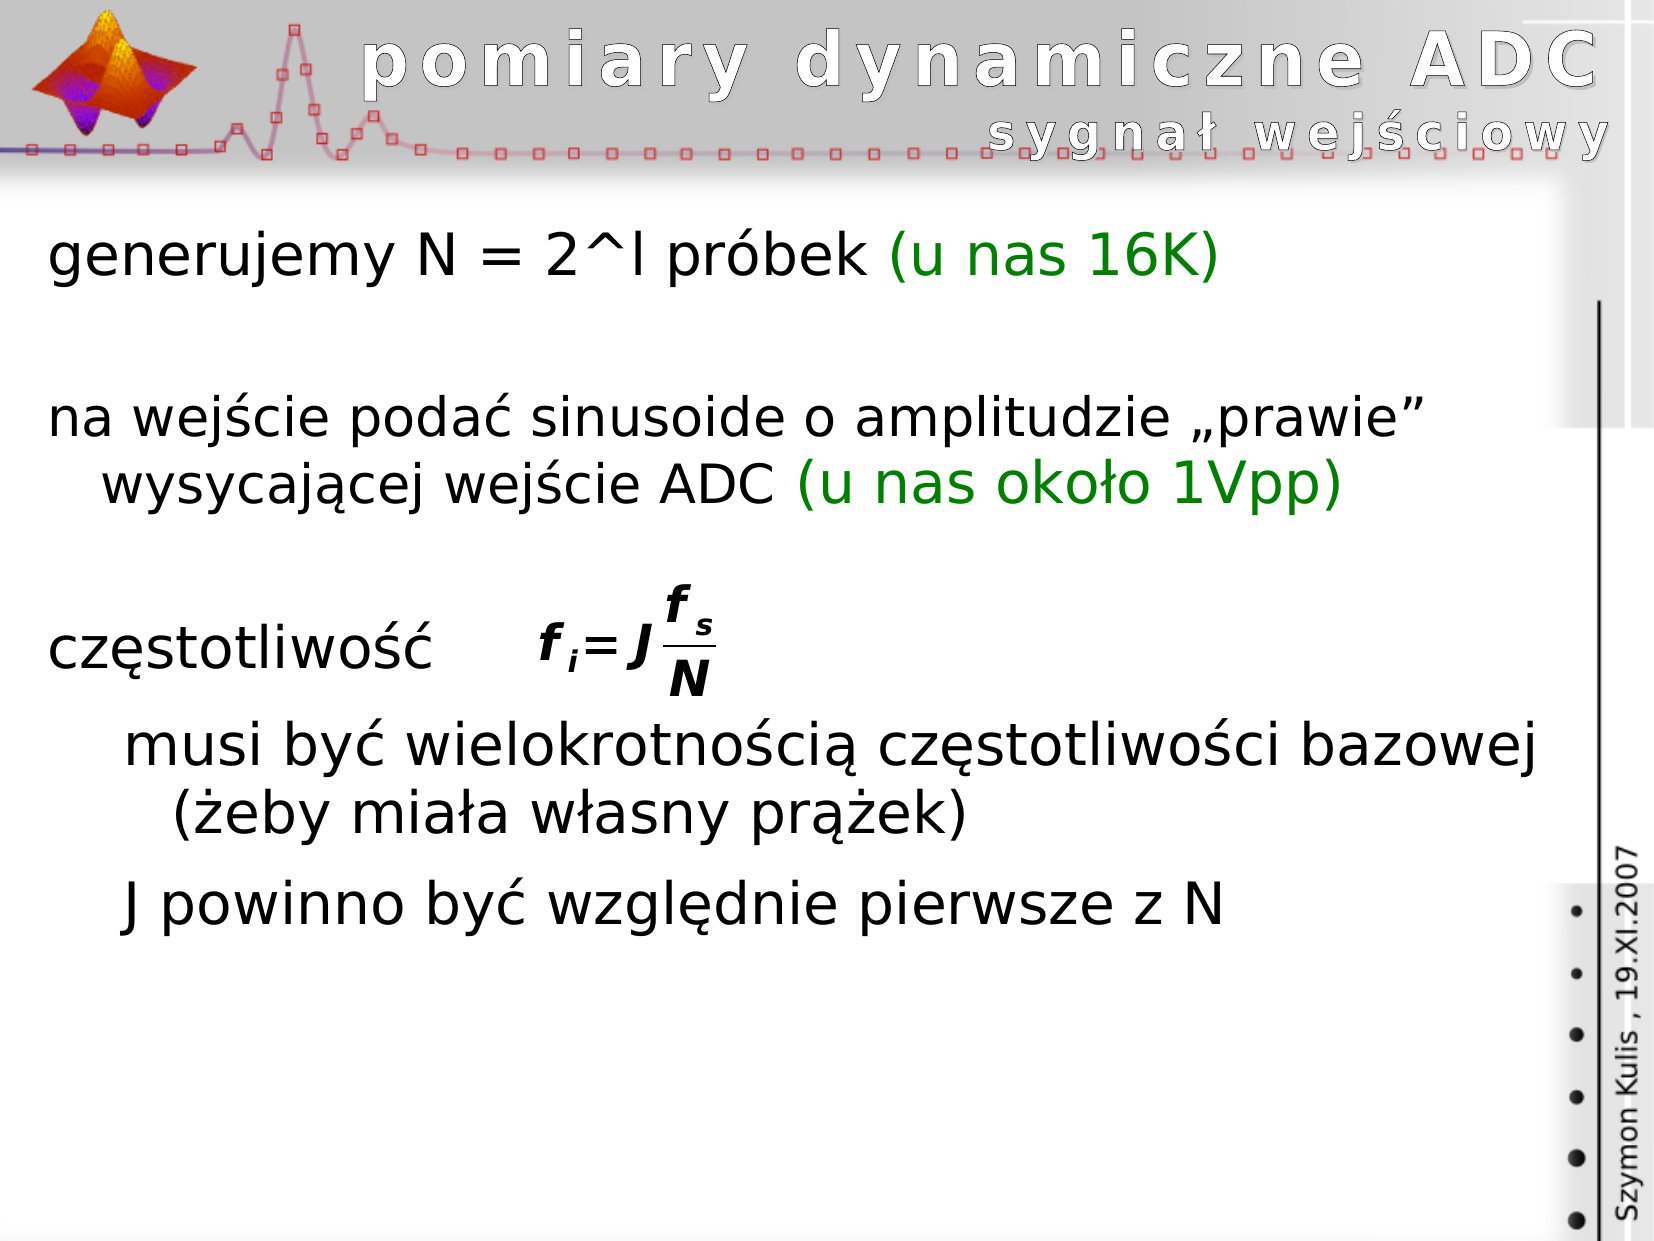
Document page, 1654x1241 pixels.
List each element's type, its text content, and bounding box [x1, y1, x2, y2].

picture [0, 0, 1654, 1241]
list generujemy N = 2^l próbek (u nas 16K) na wejście podać sinusoide o amplitudzie „prawie” wysycającej wejście ADC (u nas około 1Vpp) częstotliwość musi być wielokrotnością częstotliwości bazowej (żeby miała własny prążek) J powinno być względnie pierwsze z N [29, 221, 1580, 1182]
chart [531, 575, 725, 708]
title pomiary dynamiczne ADC sygnał wejściowy [354, 14, 1610, 163]
